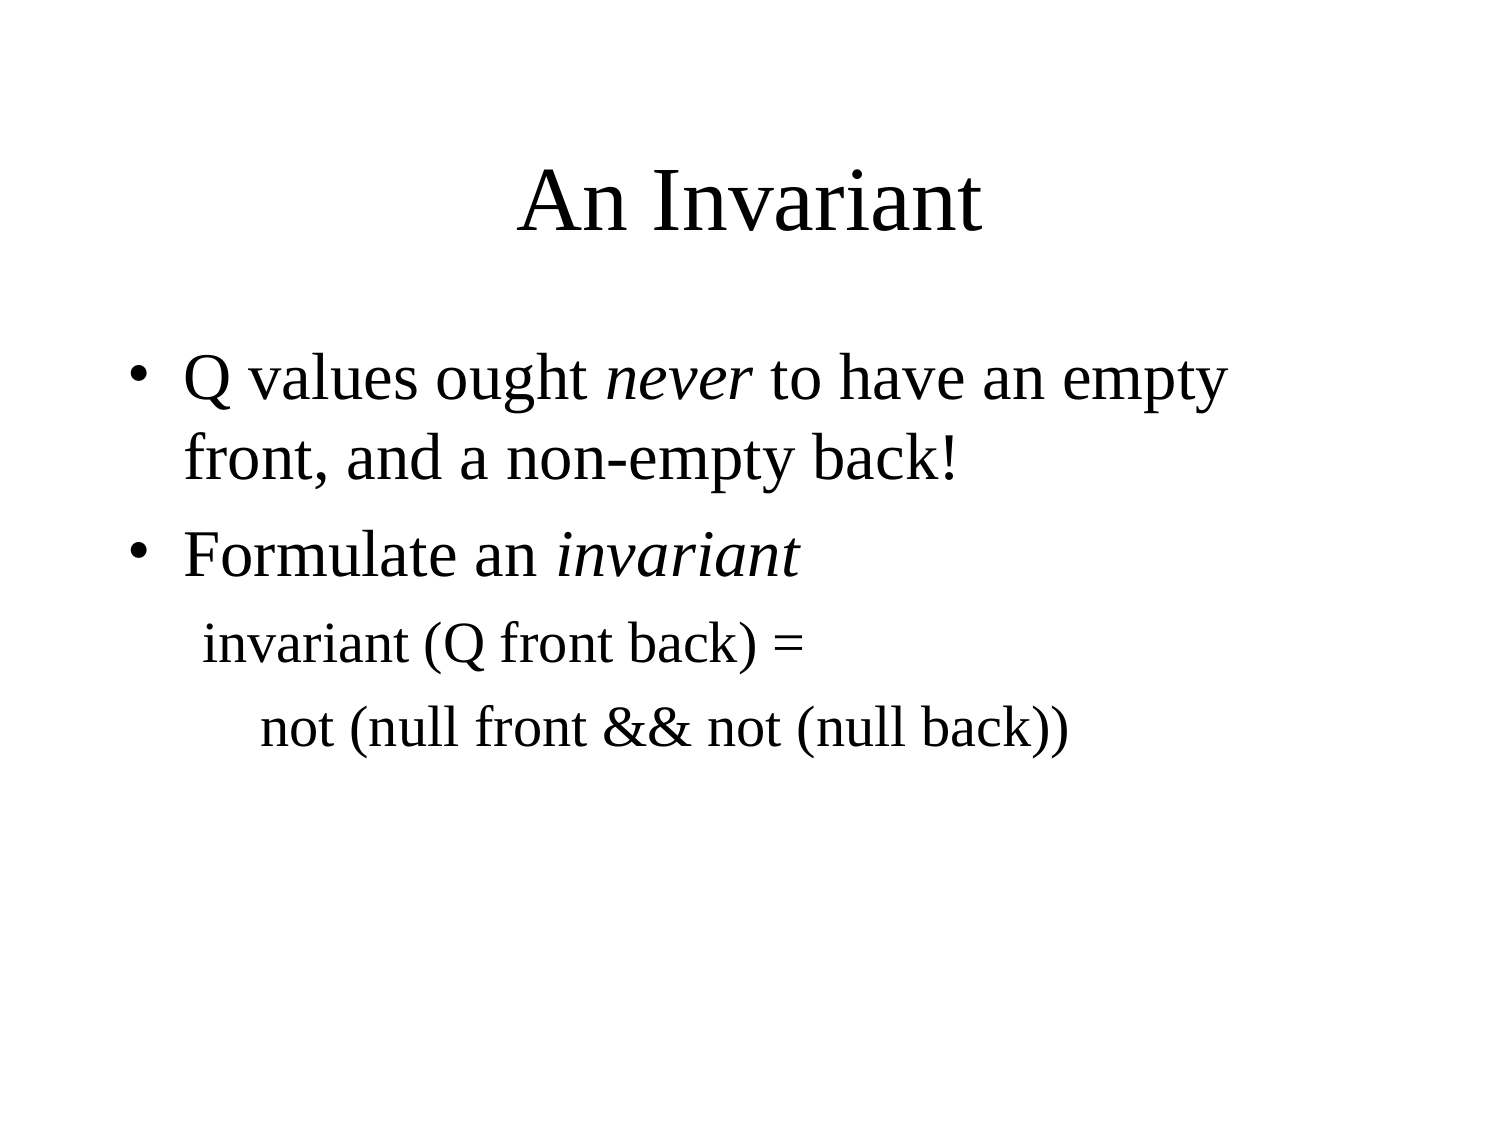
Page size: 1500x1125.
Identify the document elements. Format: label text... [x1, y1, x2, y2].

list Q values ought never to have an empty front, and a non-empty back! Formulate an invariant invariant (Q front back) = not (null front && not (null back)) [112, 324, 1388, 1000]
title An Invariant [112, 99, 1388, 288]
